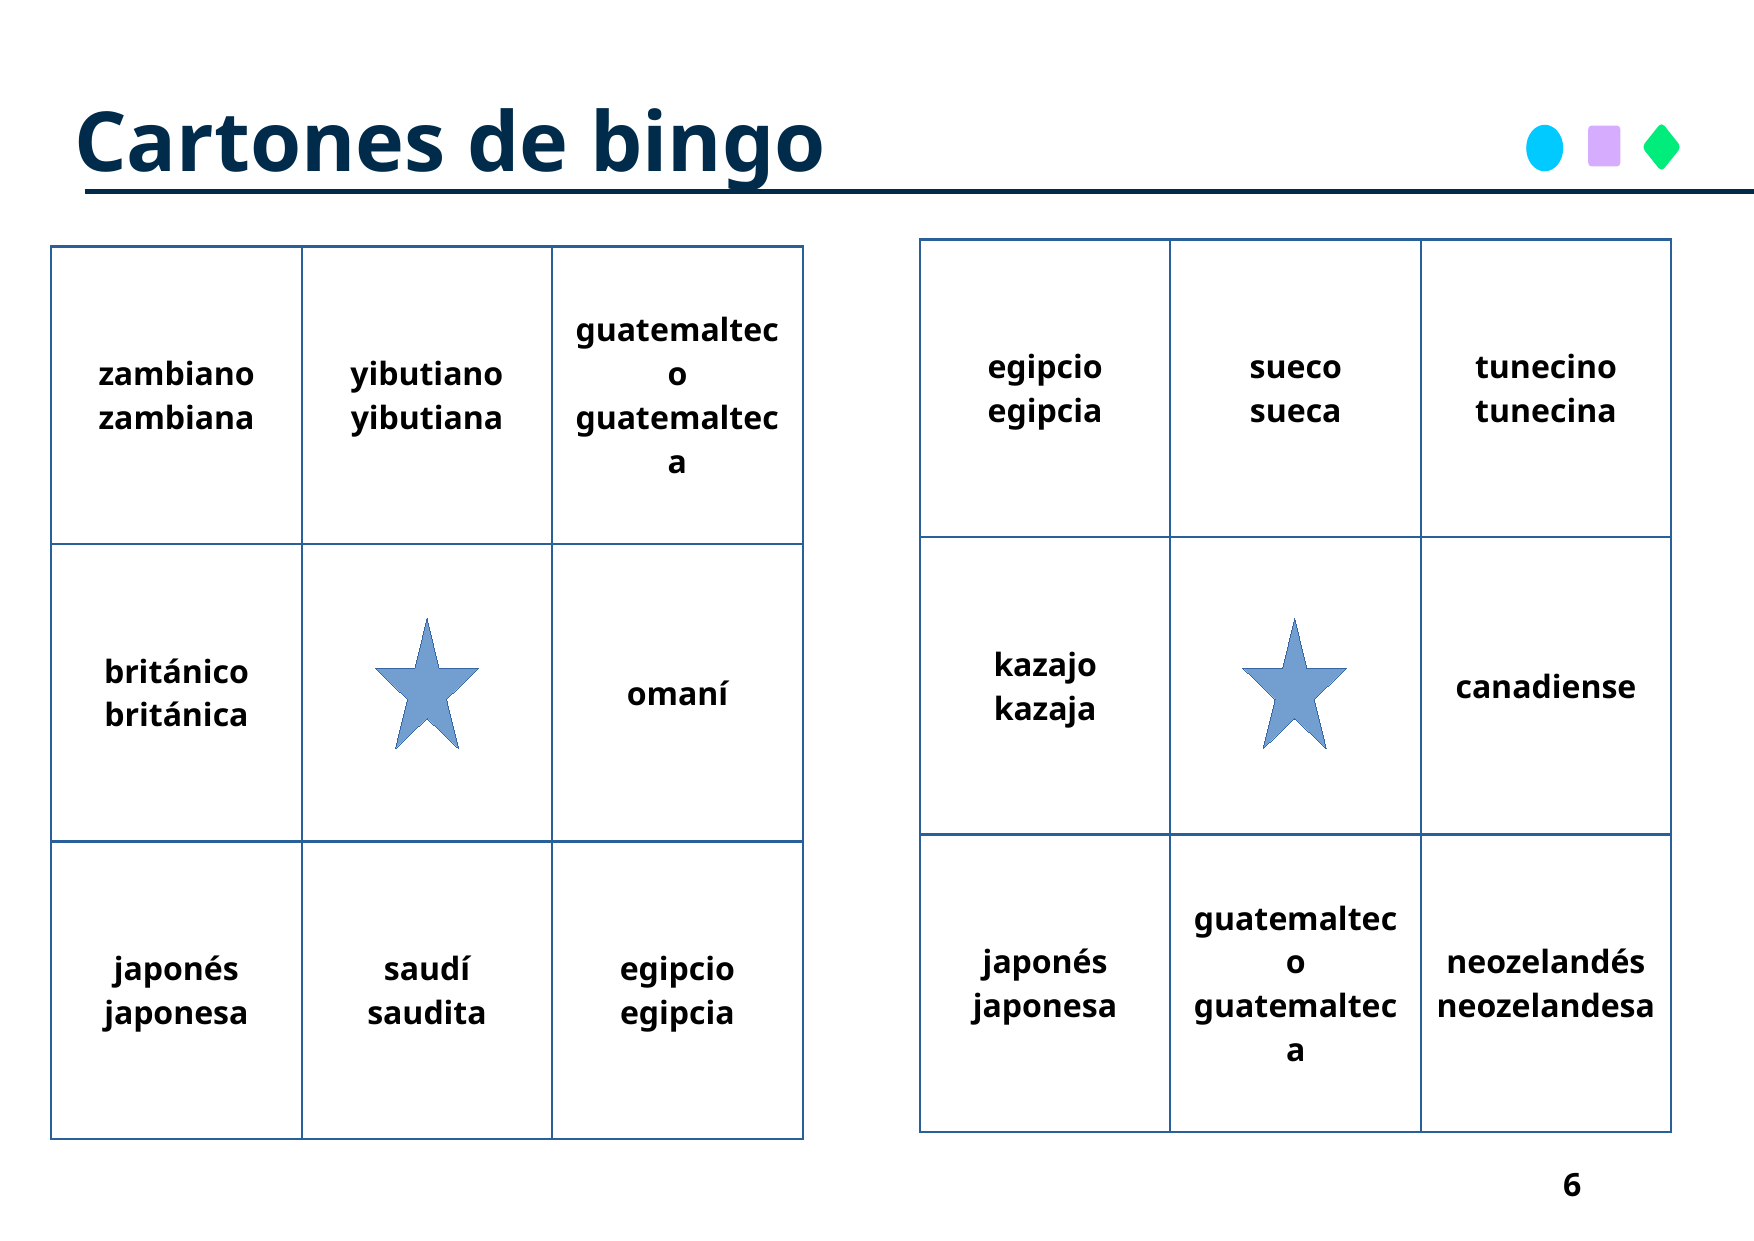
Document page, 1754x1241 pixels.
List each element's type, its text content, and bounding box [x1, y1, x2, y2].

table_cell omaní [553, 545, 802, 840]
text_box [375, 618, 479, 749]
table_header sueco sueca [1171, 241, 1420, 536]
table_header tunecino tunecina [1422, 241, 1670, 536]
table_header guatemalteco guatemalteca [553, 248, 802, 543]
table_header egipcio egipcia [921, 241, 1169, 536]
table_cell [1171, 538, 1420, 833]
table_cell kazajo kazaja [921, 538, 1169, 833]
table_cell saudí saudita [303, 843, 551, 1138]
table_cell japonés japonesa [52, 843, 301, 1138]
table_cell británico británica [52, 545, 301, 840]
table_cell neozelandés neozelandesa [1422, 836, 1670, 1131]
table_cell [303, 545, 551, 840]
table_cell egipcio egipcia [553, 843, 802, 1138]
table_header yibutiano yibutiana [303, 248, 551, 543]
text_box [1242, 618, 1347, 749]
table_cell japonés japonesa [921, 836, 1169, 1131]
table_cell canadiense [1422, 538, 1670, 833]
table_header zambiano zambiana [52, 248, 301, 543]
table_cell guatemalteco guatemalteca [1171, 836, 1420, 1131]
title Cartones de bingo [74, 32, 1404, 196]
